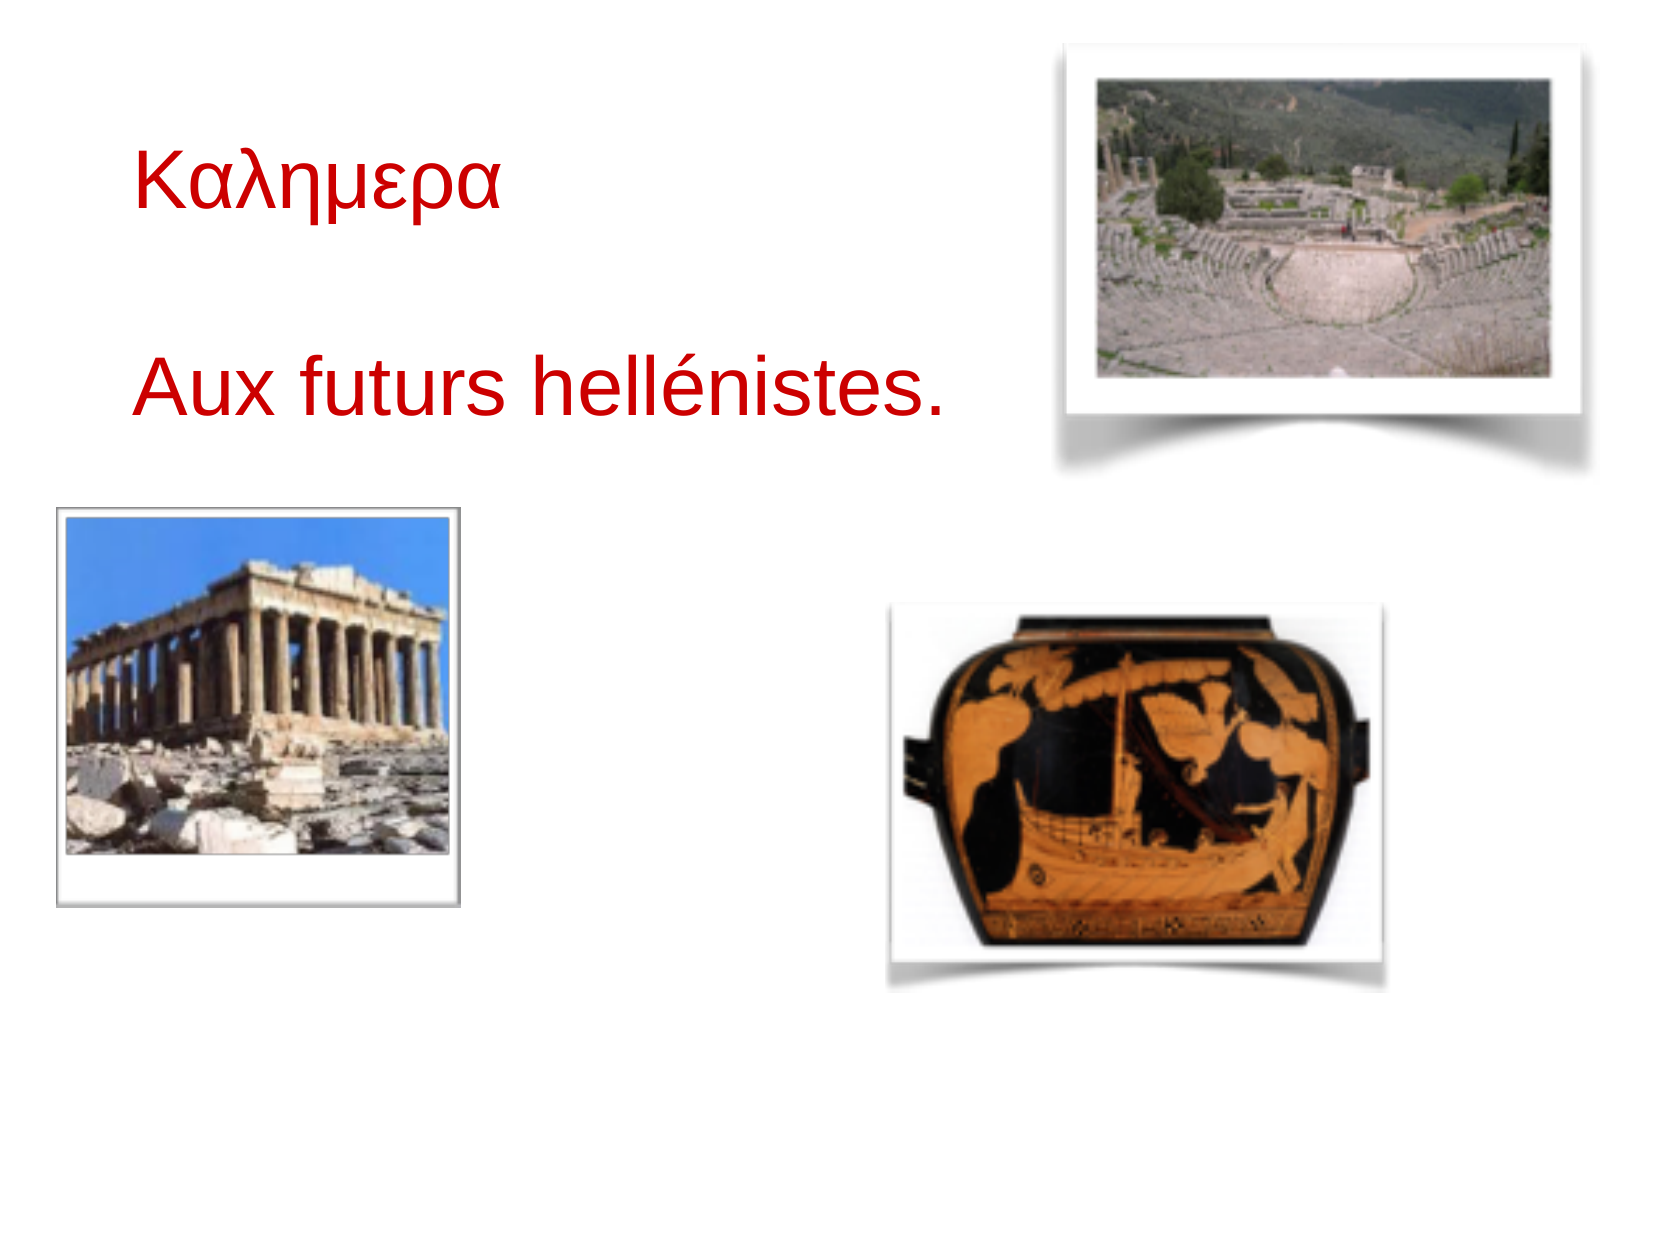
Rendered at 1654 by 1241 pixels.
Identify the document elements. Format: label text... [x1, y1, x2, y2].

text_box Καλημερα Aux futurs hellénistes. [118, 126, 1051, 426]
picture [1051, 43, 1600, 485]
picture [56, 507, 461, 908]
picture [885, 602, 1394, 993]
